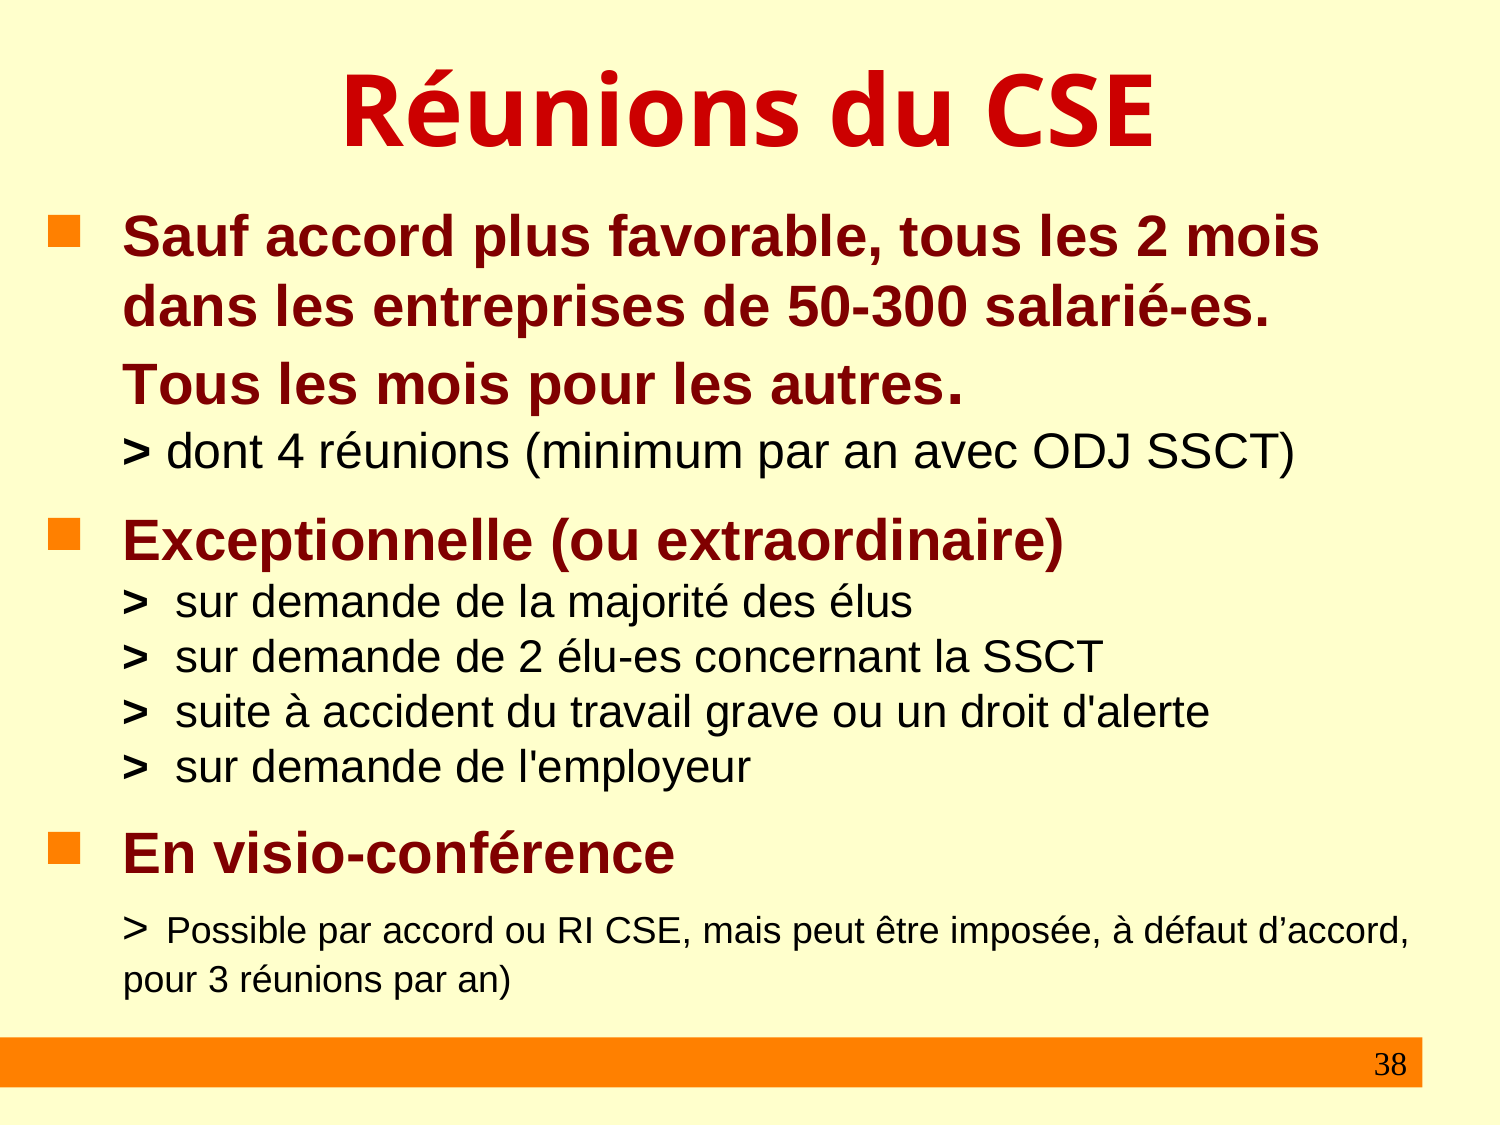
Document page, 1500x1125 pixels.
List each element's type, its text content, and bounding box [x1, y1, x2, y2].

text_box Sauf accord plus favorable, tous les 2 mois dans les entreprises de 50-300 salarié-es. Tous les mois pour les autres. > dont 4 réunions (minimum par an avec ODJ SSCT) Exceptionnelle (ou extraordinaire) > sur demande de la majorité des élus > sur demande de 2 élu-es concernant la SSCT > suite à accident du travail grave ou un droit d'alerte > sur demande de l'employeur En visio-conférence > Possible par accord ou RI CSE, mais peut être imposée, à défaut d’accord, pour 3 réunions par an) [33, 190, 1442, 1018]
text_box <numéro> [0, 1037, 1423, 1088]
title Réunions du CSE [74, 0, 1423, 190]
